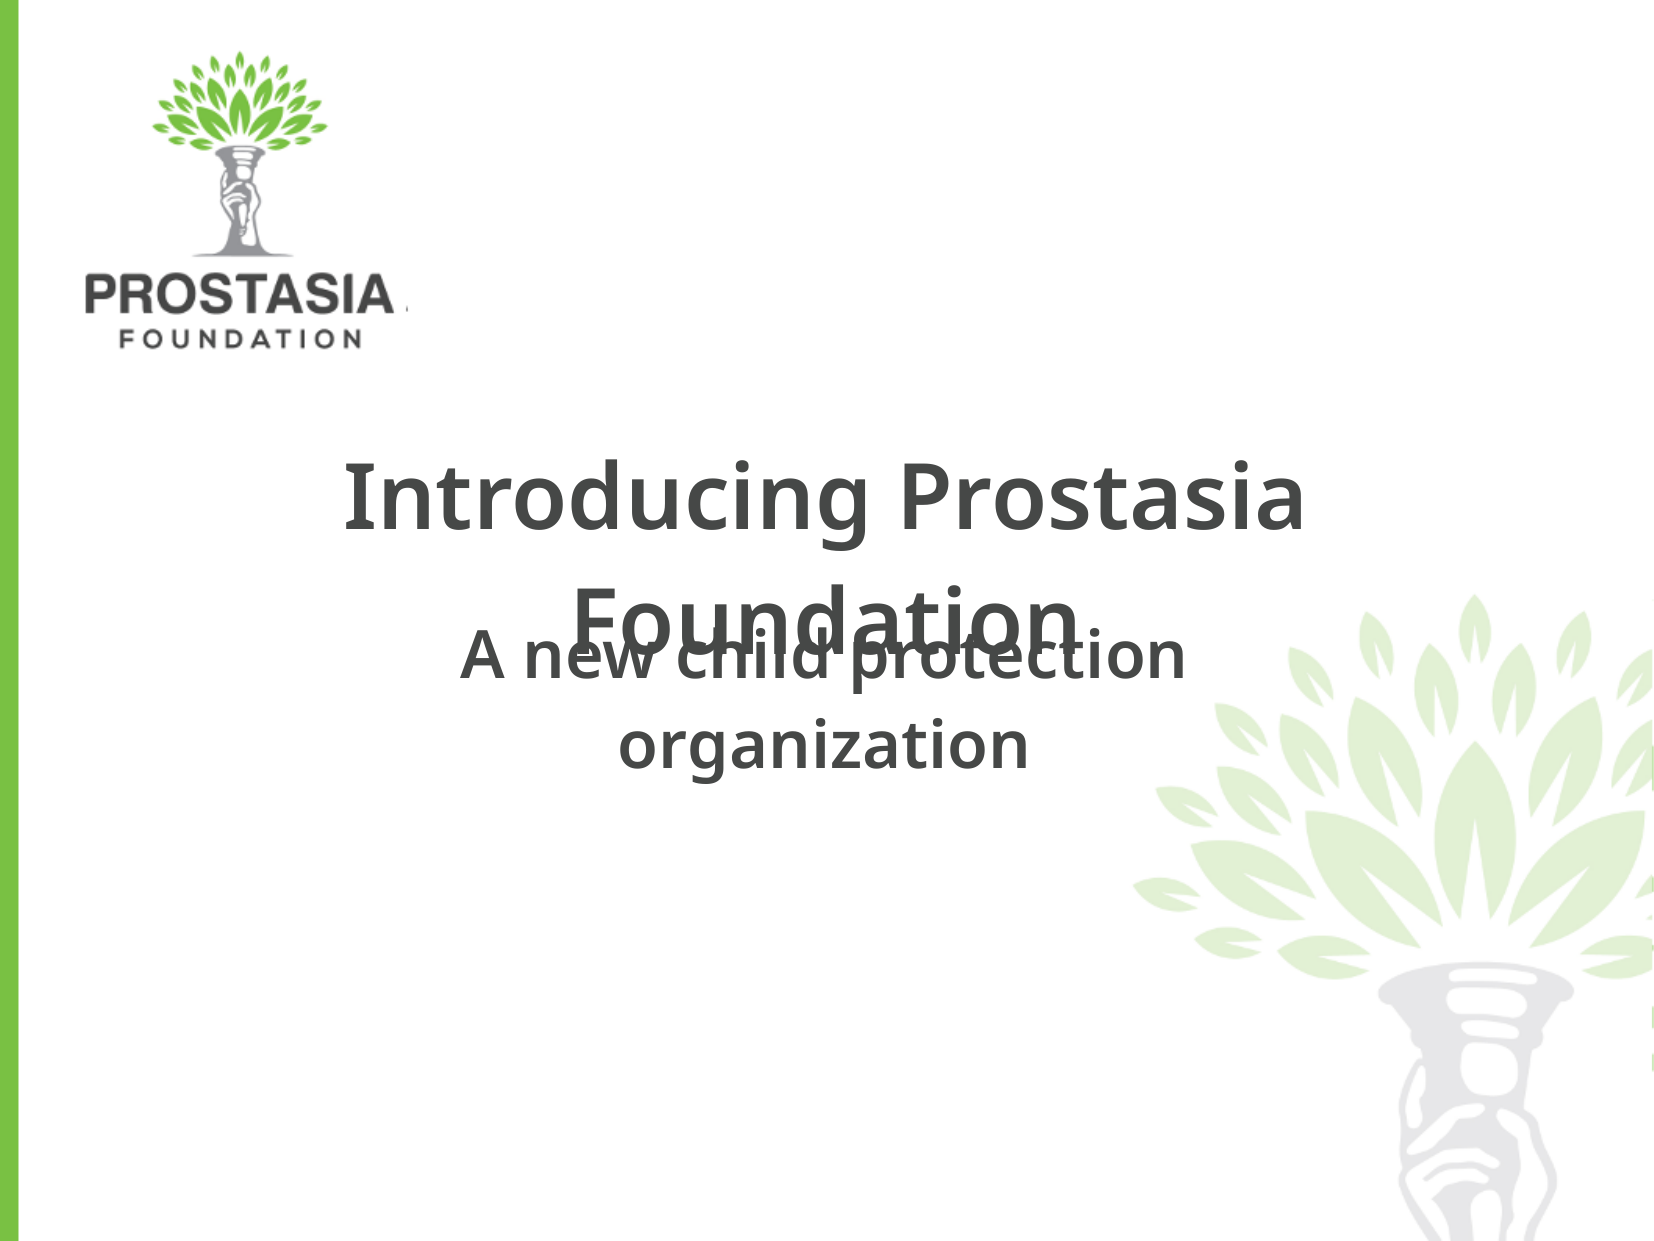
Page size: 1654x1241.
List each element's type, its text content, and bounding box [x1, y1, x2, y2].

picture [0, 0, 1654, 1241]
title Introducing Prostasia Foundation [82, 270, 1571, 843]
subtitle A new child protection organization [270, 480, 1381, 916]
